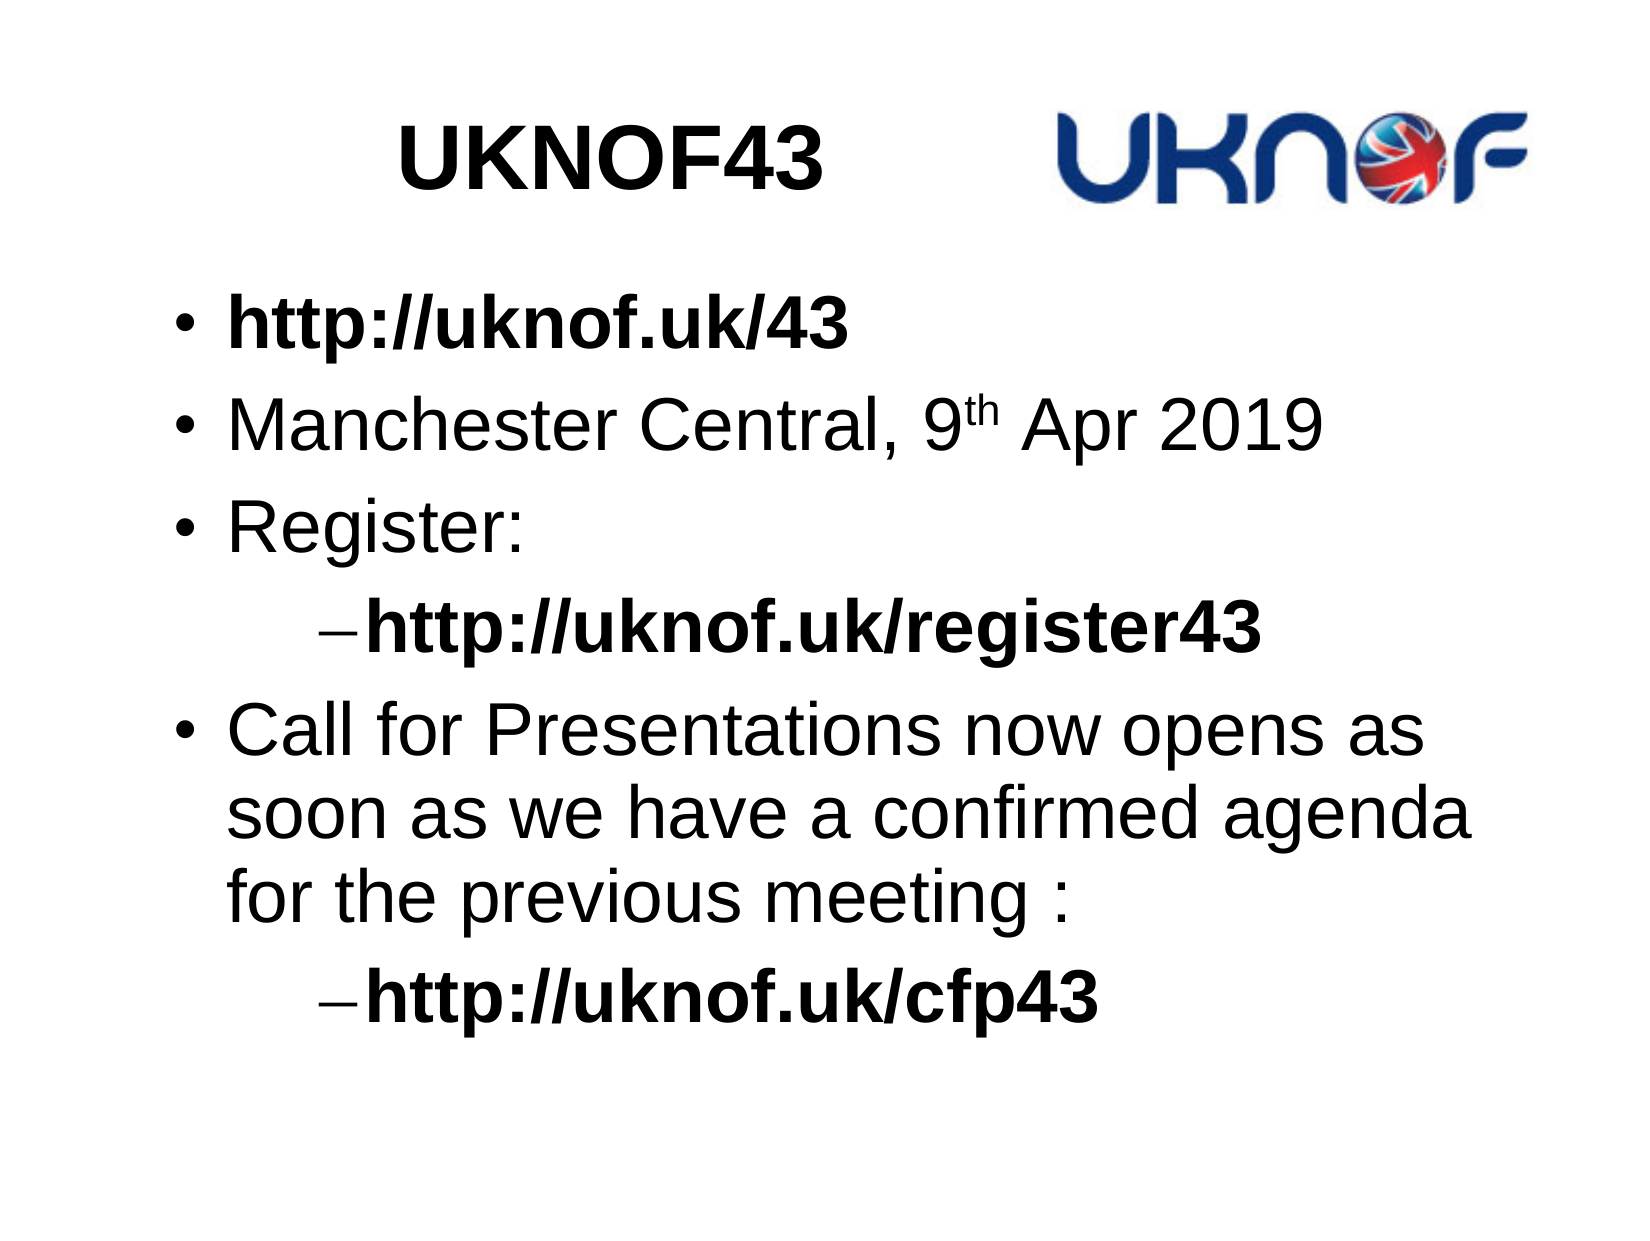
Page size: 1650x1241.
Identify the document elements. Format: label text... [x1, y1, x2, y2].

picture [1100, 93, 1536, 225]
title UKNOF43 [123, 55, 1100, 262]
list http://uknof.uk/43 Manchester Central, 9th Apr 2019 Register: http://uknof.uk/register43 Call for Presentations now opens as soon as we have a confirmed agenda for the previous meeting : http://uknof.uk/cfp43 [112, 280, 1515, 1042]
